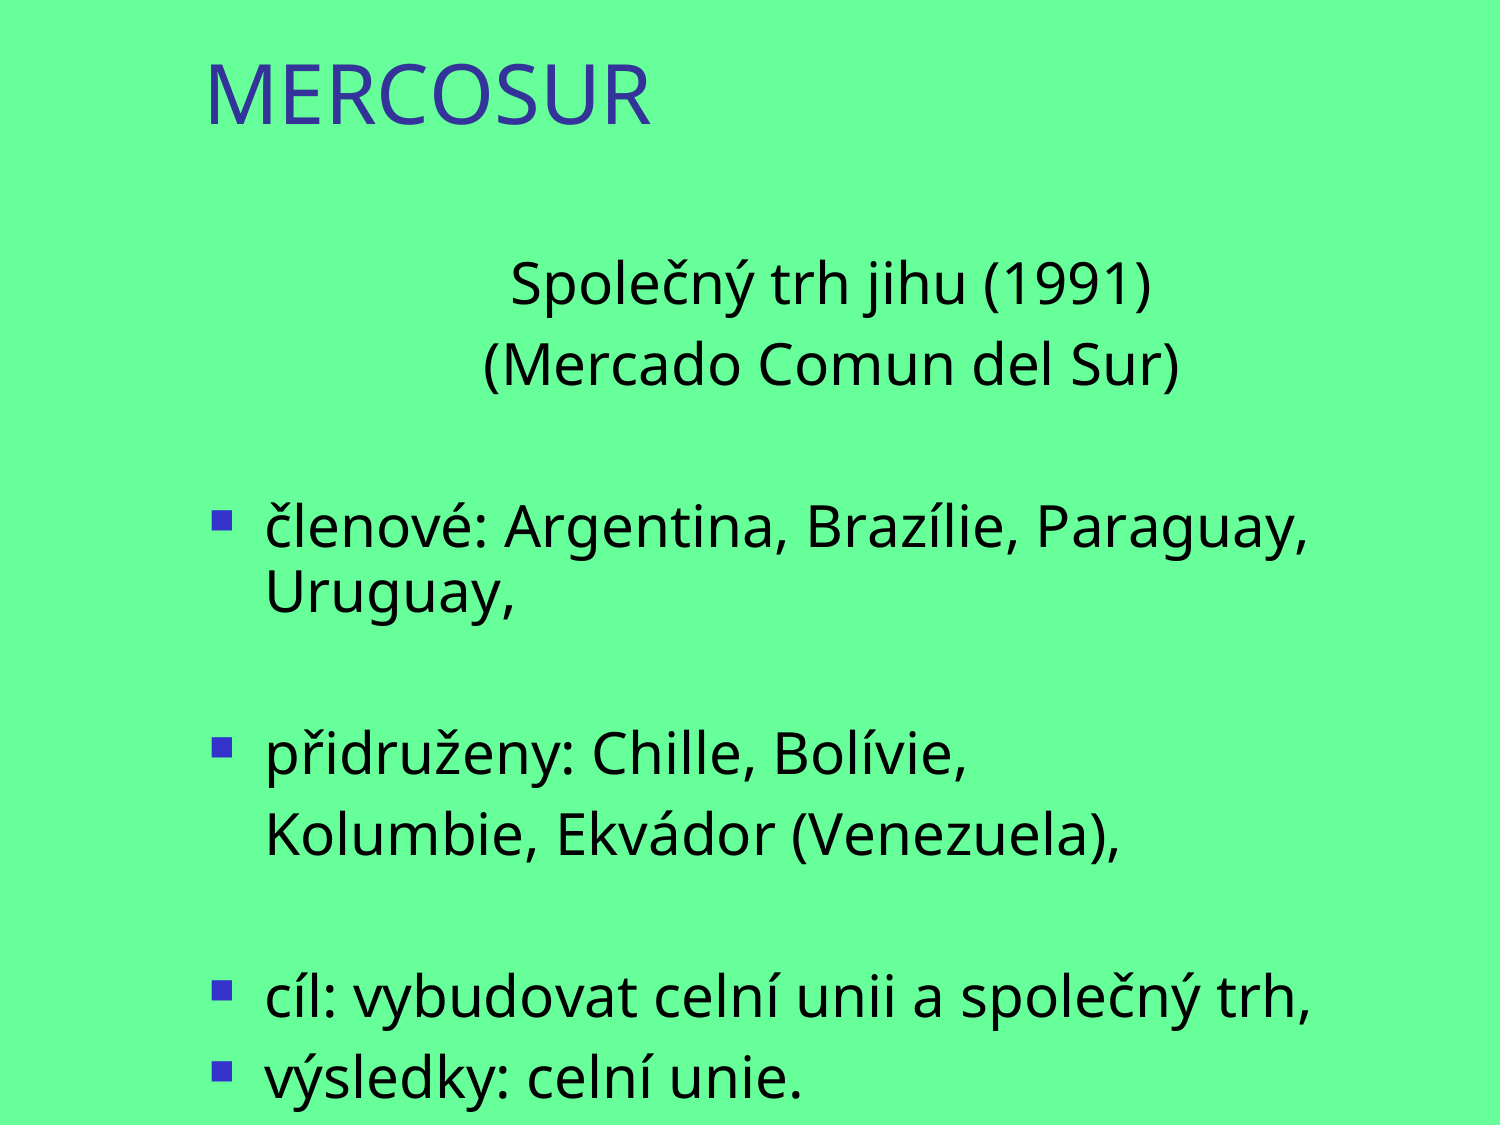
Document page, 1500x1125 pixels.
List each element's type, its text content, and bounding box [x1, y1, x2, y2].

title MERCOSUR [188, 7, 1468, 149]
list Společný trh jihu (1991) (Mercado Comun del Sur) členové: Argentina, Brazílie, Paraguay, Uruguay, přidruženy: Chille, Bolívie, Kolumbie, Ekvádor (Venezuela), cíl: vybudovat celní unii a společný trh, výsledky: celní unie. [193, 148, 1469, 1113]
